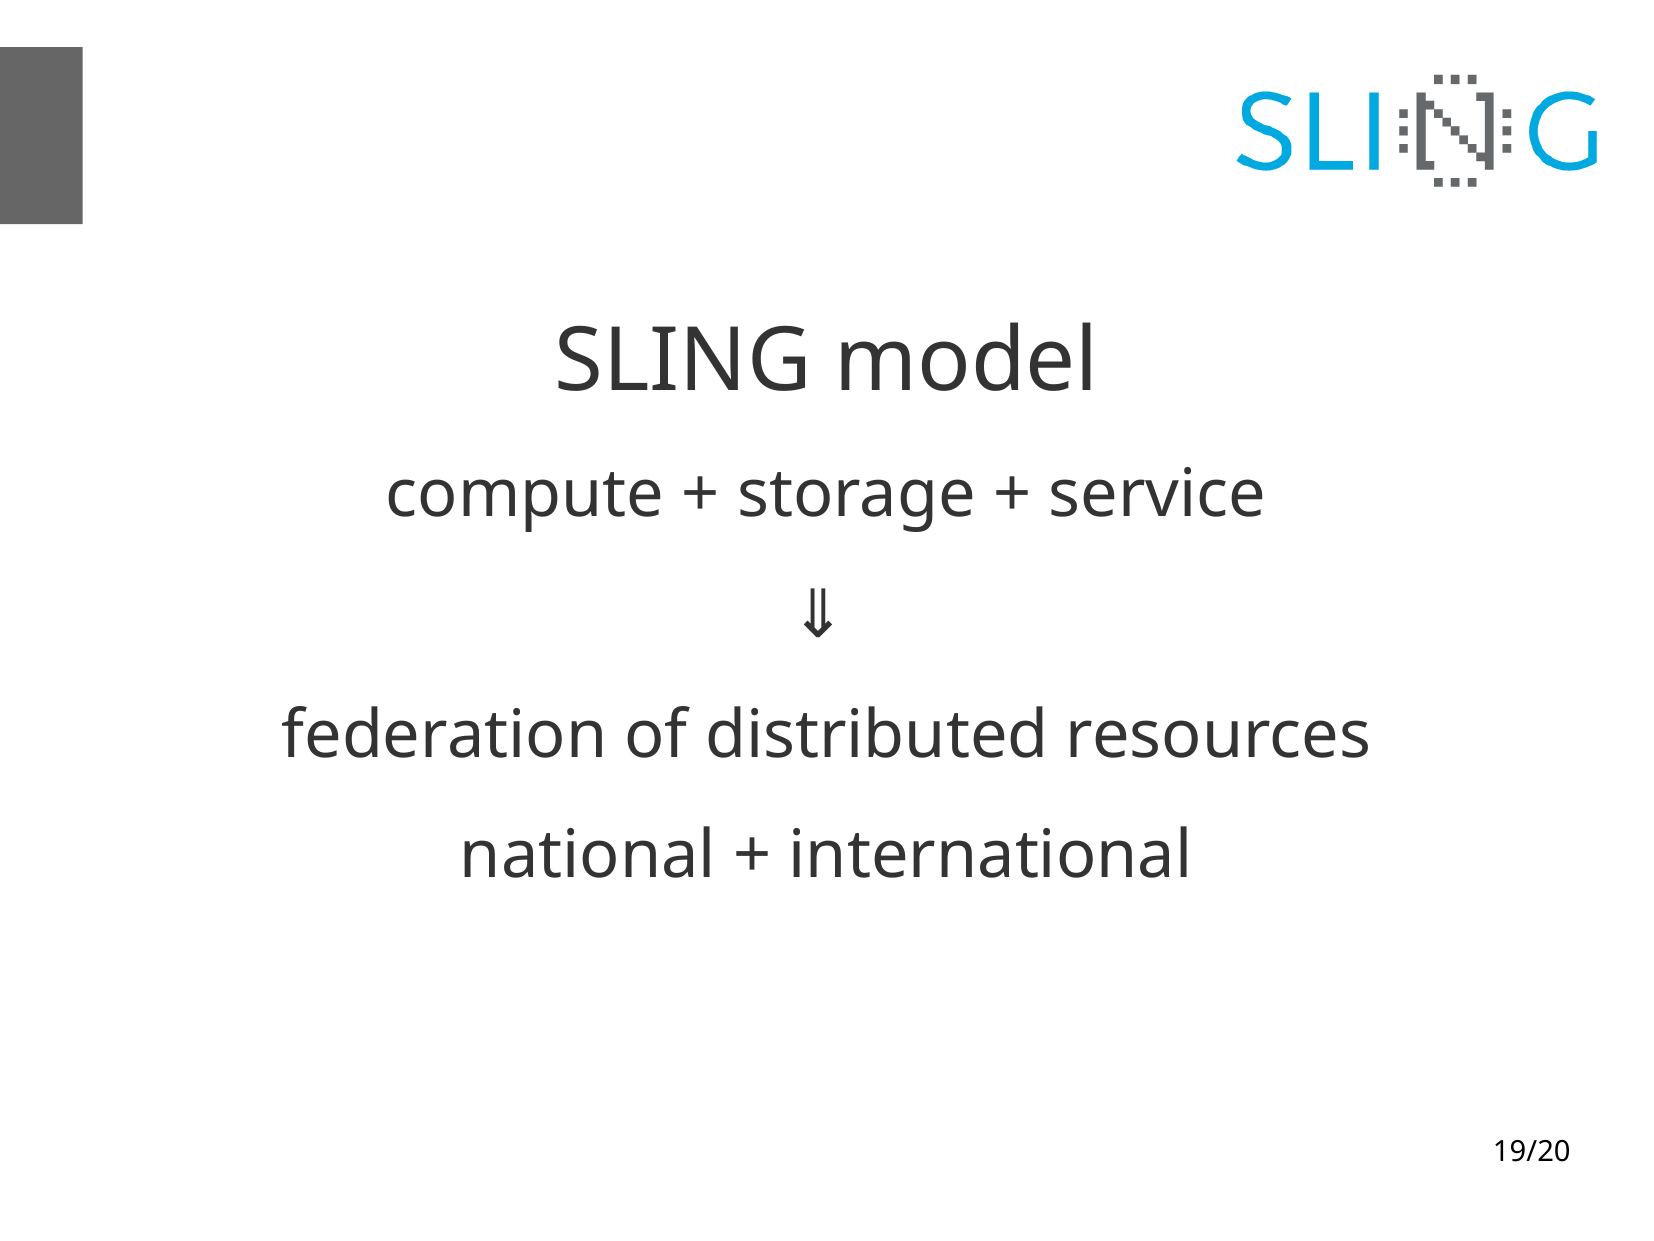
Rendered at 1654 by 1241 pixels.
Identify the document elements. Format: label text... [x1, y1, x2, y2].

title [118, 49, 1571, 257]
list SLING model compute + storage + service ⇓ federation of distributed resources national + international [118, 295, 1536, 1015]
picture [1185, 14, 1648, 247]
